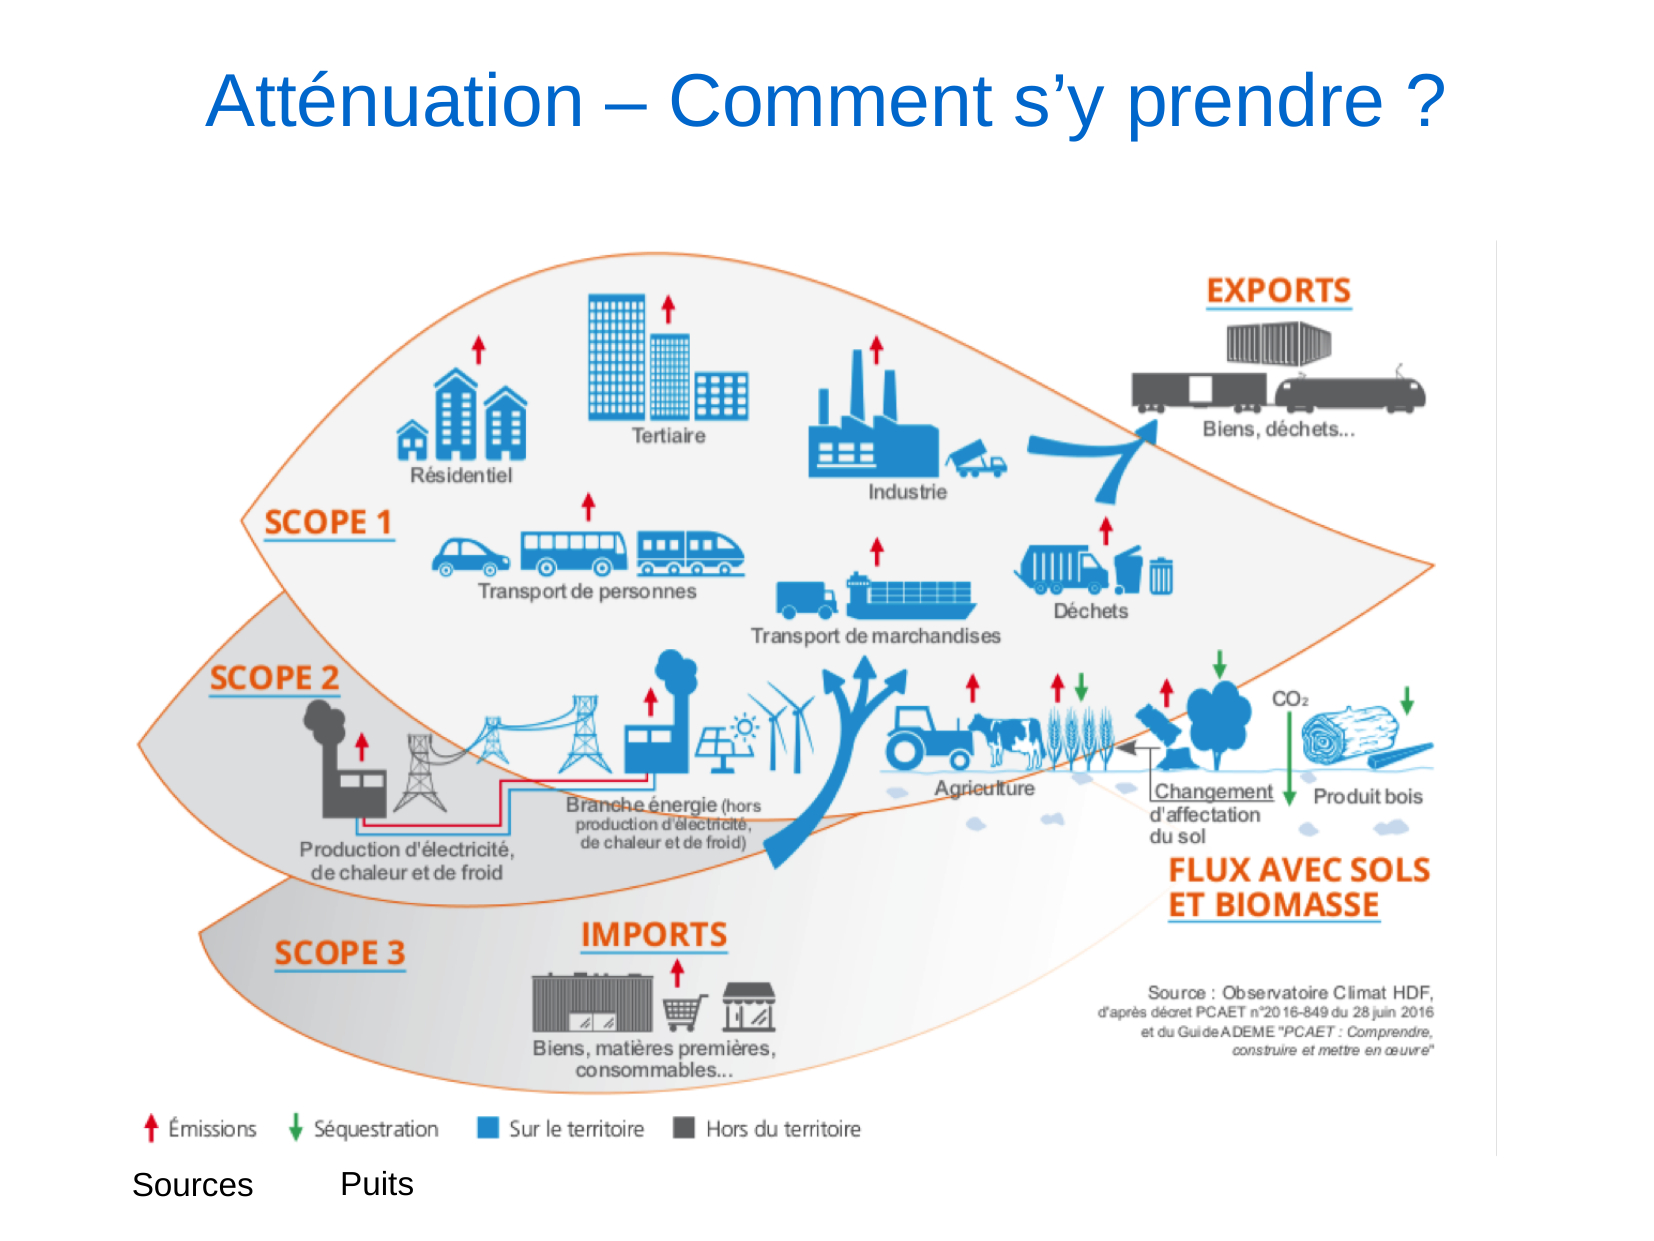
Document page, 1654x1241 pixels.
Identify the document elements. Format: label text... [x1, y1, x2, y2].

picture [130, 240, 1498, 1157]
text_box Puits [325, 1157, 495, 1218]
title Atténuation – Comment s’y prendre ? [82, 62, 1571, 151]
text_box Sources [117, 1140, 287, 1218]
